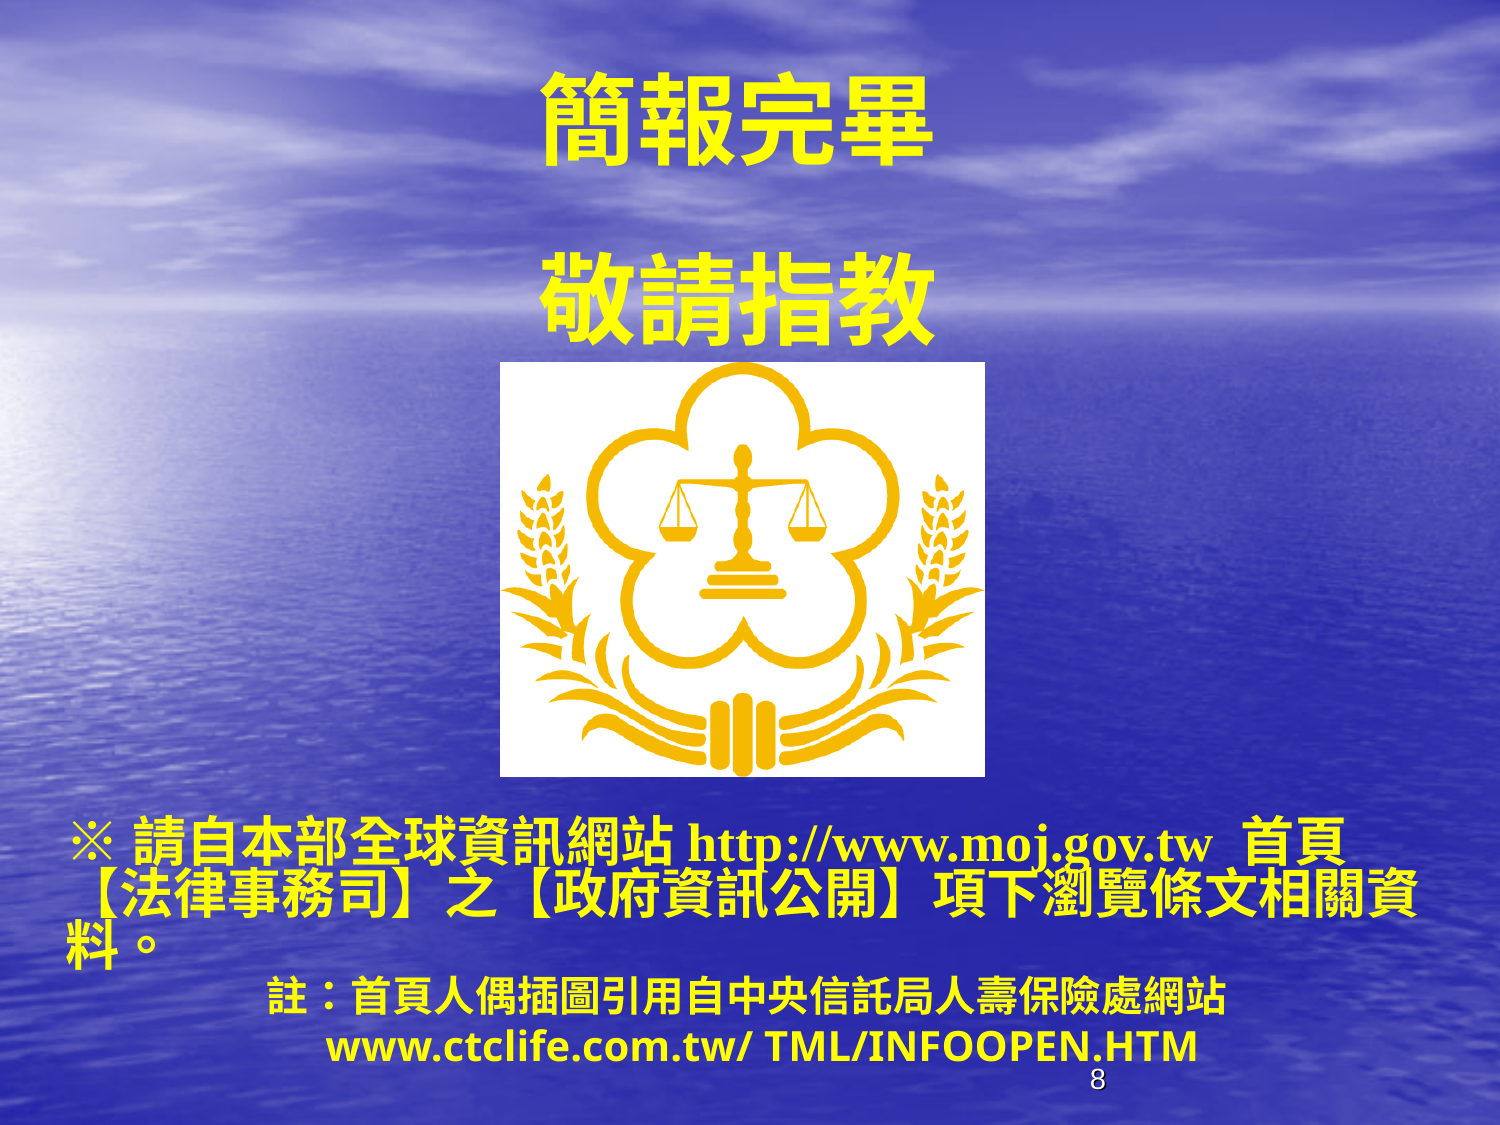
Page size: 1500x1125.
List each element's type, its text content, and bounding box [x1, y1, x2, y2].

text_box 註：首頁人偶插圖引用自中央信託局人壽保險處網站 www.ctclife.com.tw/ TML/INFOOPEN.HTM [225, 962, 1300, 1078]
picture [500, 366, 985, 777]
text_box ※請自本部全球資訊網站http://www.moj.gov.tw 首頁【法律事務司】之【政府資訊公開】項下瀏覽條文相關資料。 [50, 812, 1438, 932]
text_box 簡報完畢 敬請指教 [387, 50, 1088, 366]
text_box [1074, 1024, 1426, 1103]
